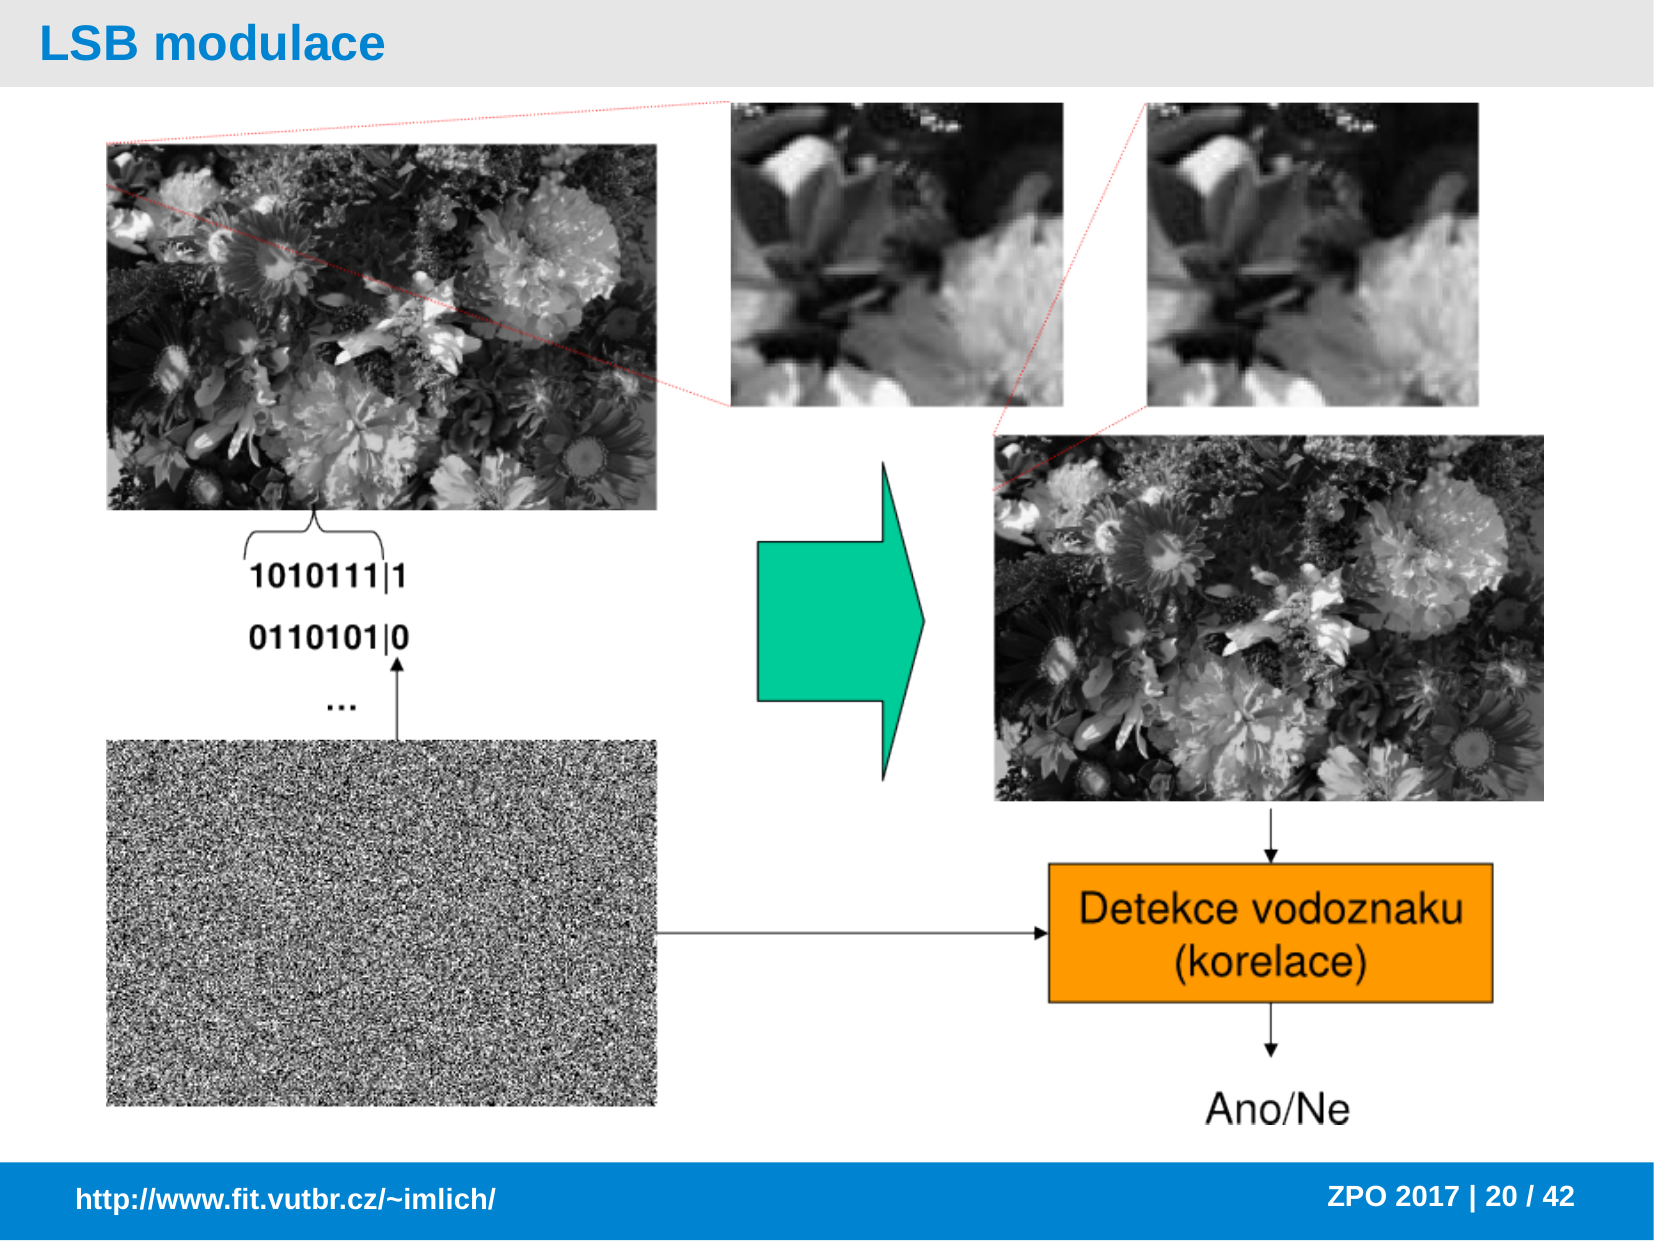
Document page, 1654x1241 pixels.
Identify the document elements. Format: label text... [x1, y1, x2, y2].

title LSB modulace [39, 5, 1615, 81]
picture [106, 101, 1544, 1126]
